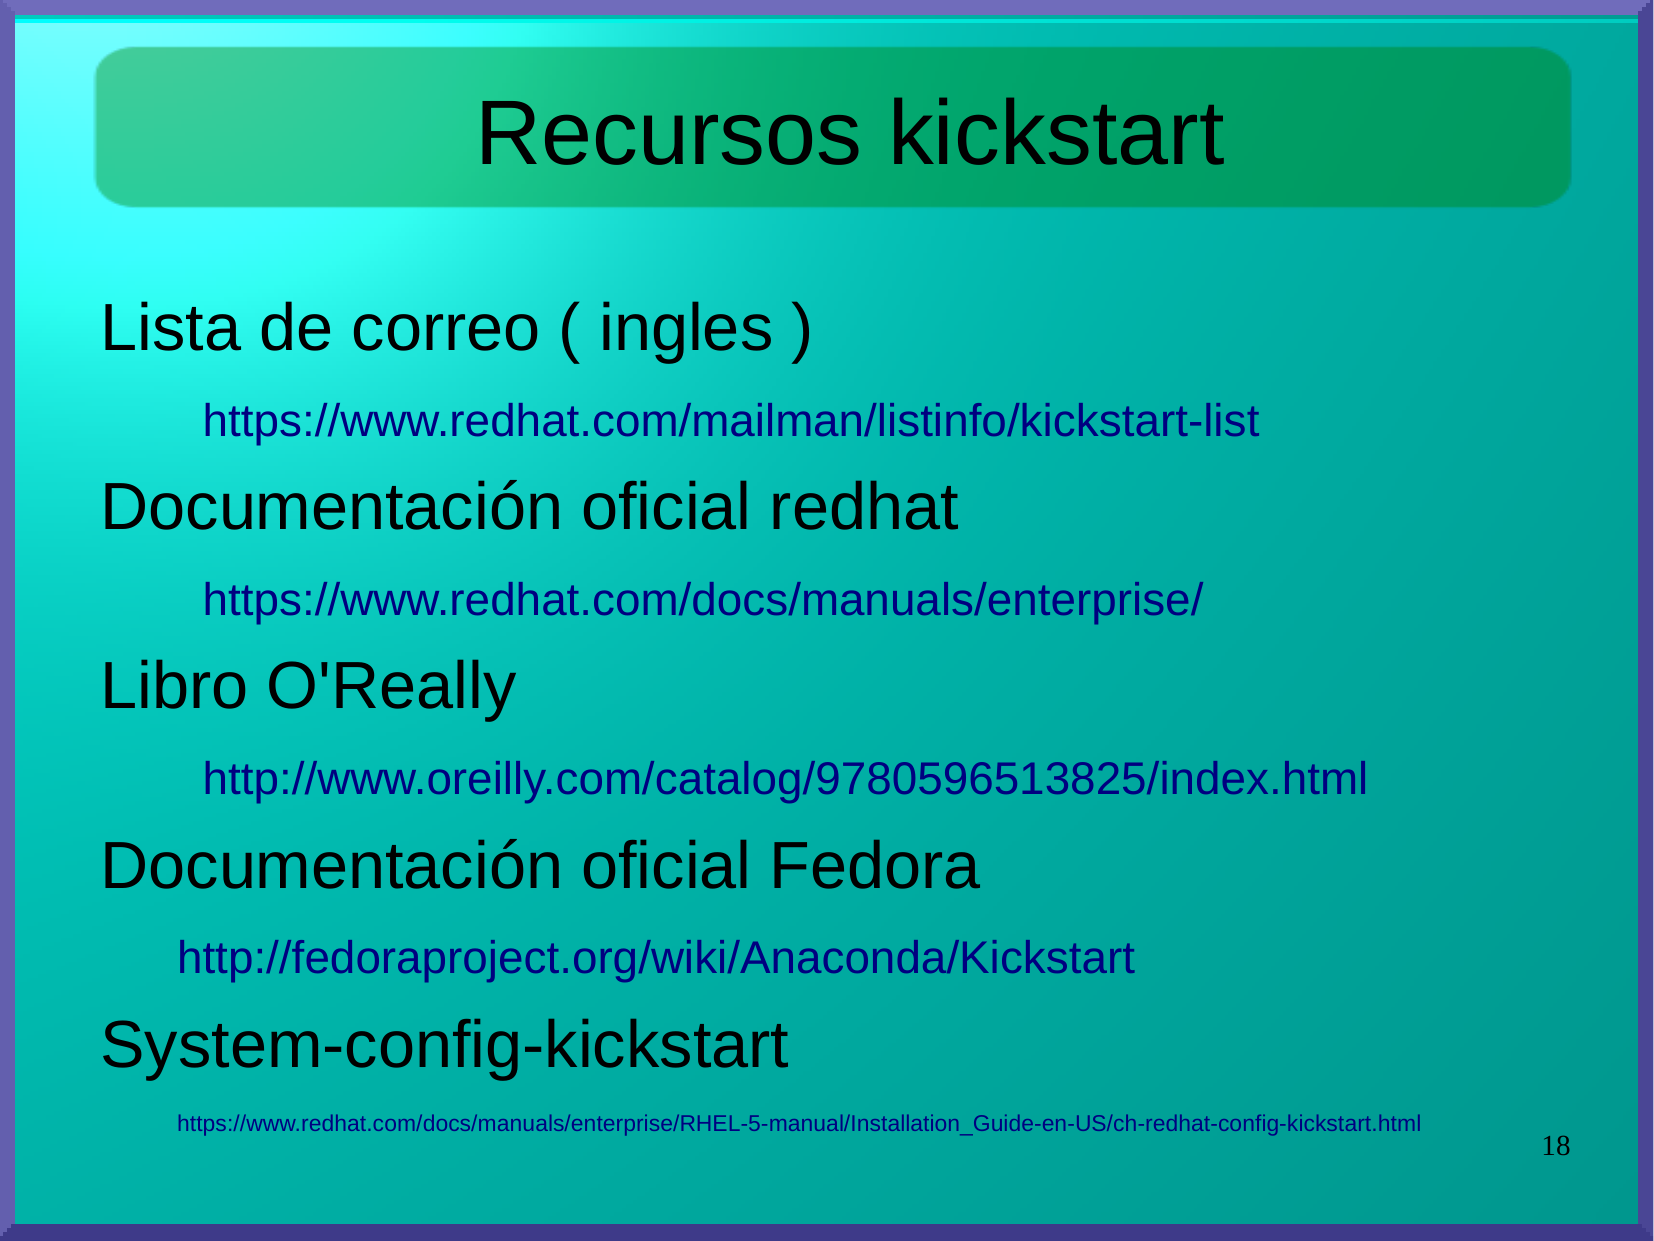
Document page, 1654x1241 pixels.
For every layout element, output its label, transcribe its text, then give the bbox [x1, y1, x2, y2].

title Recursos kickstart [106, 29, 1595, 237]
picture [0, 0, 1654, 1241]
list Lista de correo ( ingles ) https://www.redhat.com/mailman/listinfo/kickstart-list Documentación oficial redhat https://www.redhat.com/docs/manuals/enterprise/ Libro O'Really http://www.oreilly.com/catalog/9780596513825/index.html Documentación oficial Fedora http://fedoraproject.org/wiki/Anaconda/Kickstart System-config-kickstart https://www.redhat.com/docs/manuals/enterprise/RHEL-5-manual/Installation_Guide-en-US/ch-redhat-config-kickstart.html [82, 290, 1571, 1137]
